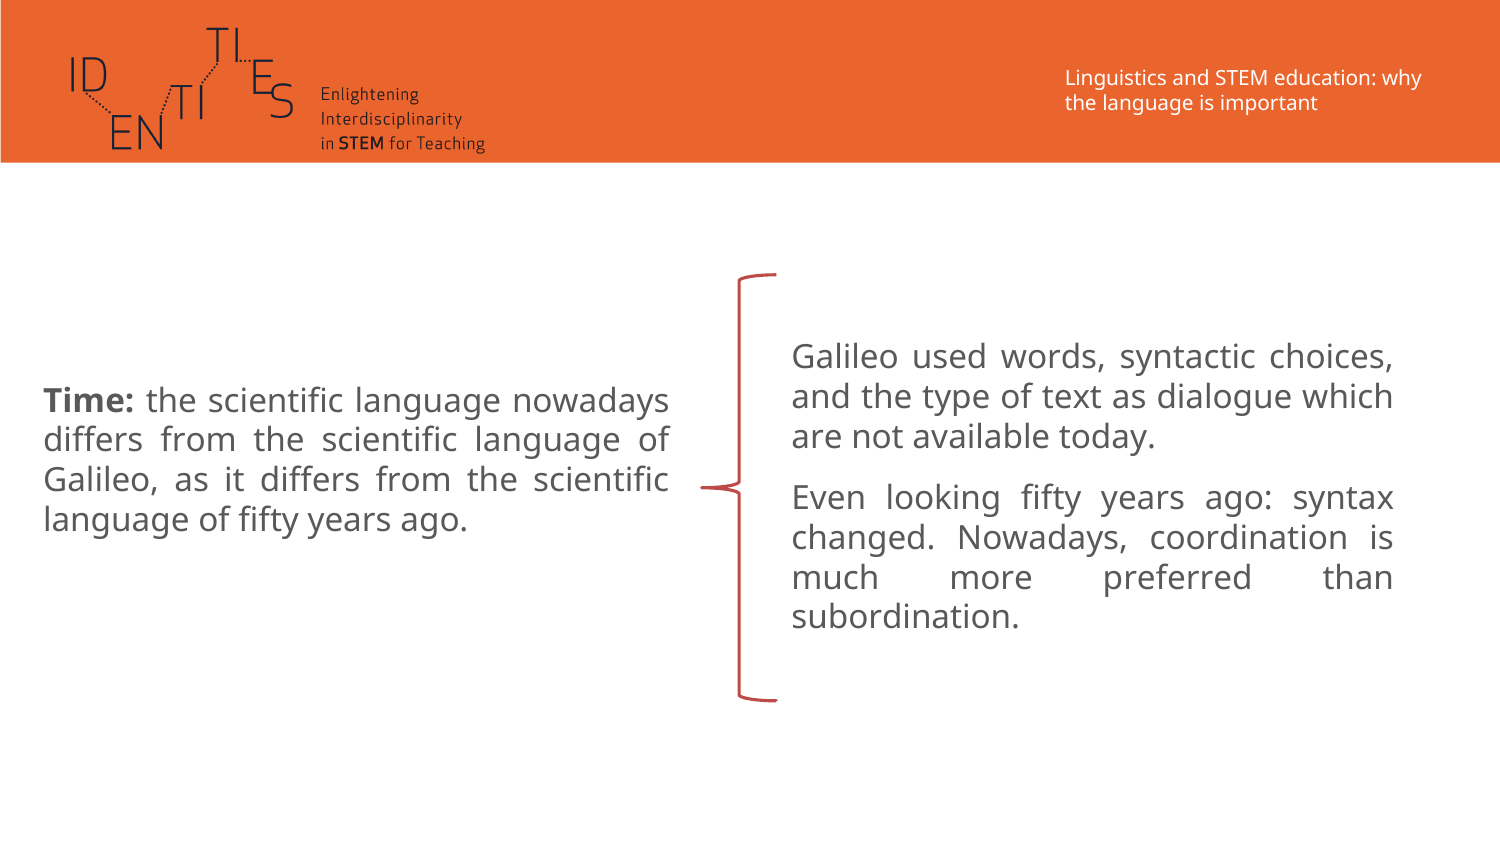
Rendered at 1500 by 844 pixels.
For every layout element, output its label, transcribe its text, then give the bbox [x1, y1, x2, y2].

list Galileo used words, syntactic choices, and the type of text as dialogue which are not available today. Even looking fifty years ago: syntax changed. Nowadays, coordination is much more preferred than subordination. [776, 328, 1440, 660]
list Time: the scientific language nowadays differs from the scientific language of Galileo, as it differs from the scientific language of fifty years ago. [28, 371, 692, 586]
picture [71, 24, 485, 157]
text_box [0, 0, 1500, 163]
text_box Linguistics and STEM education: why the language is important [1049, 57, 1472, 164]
